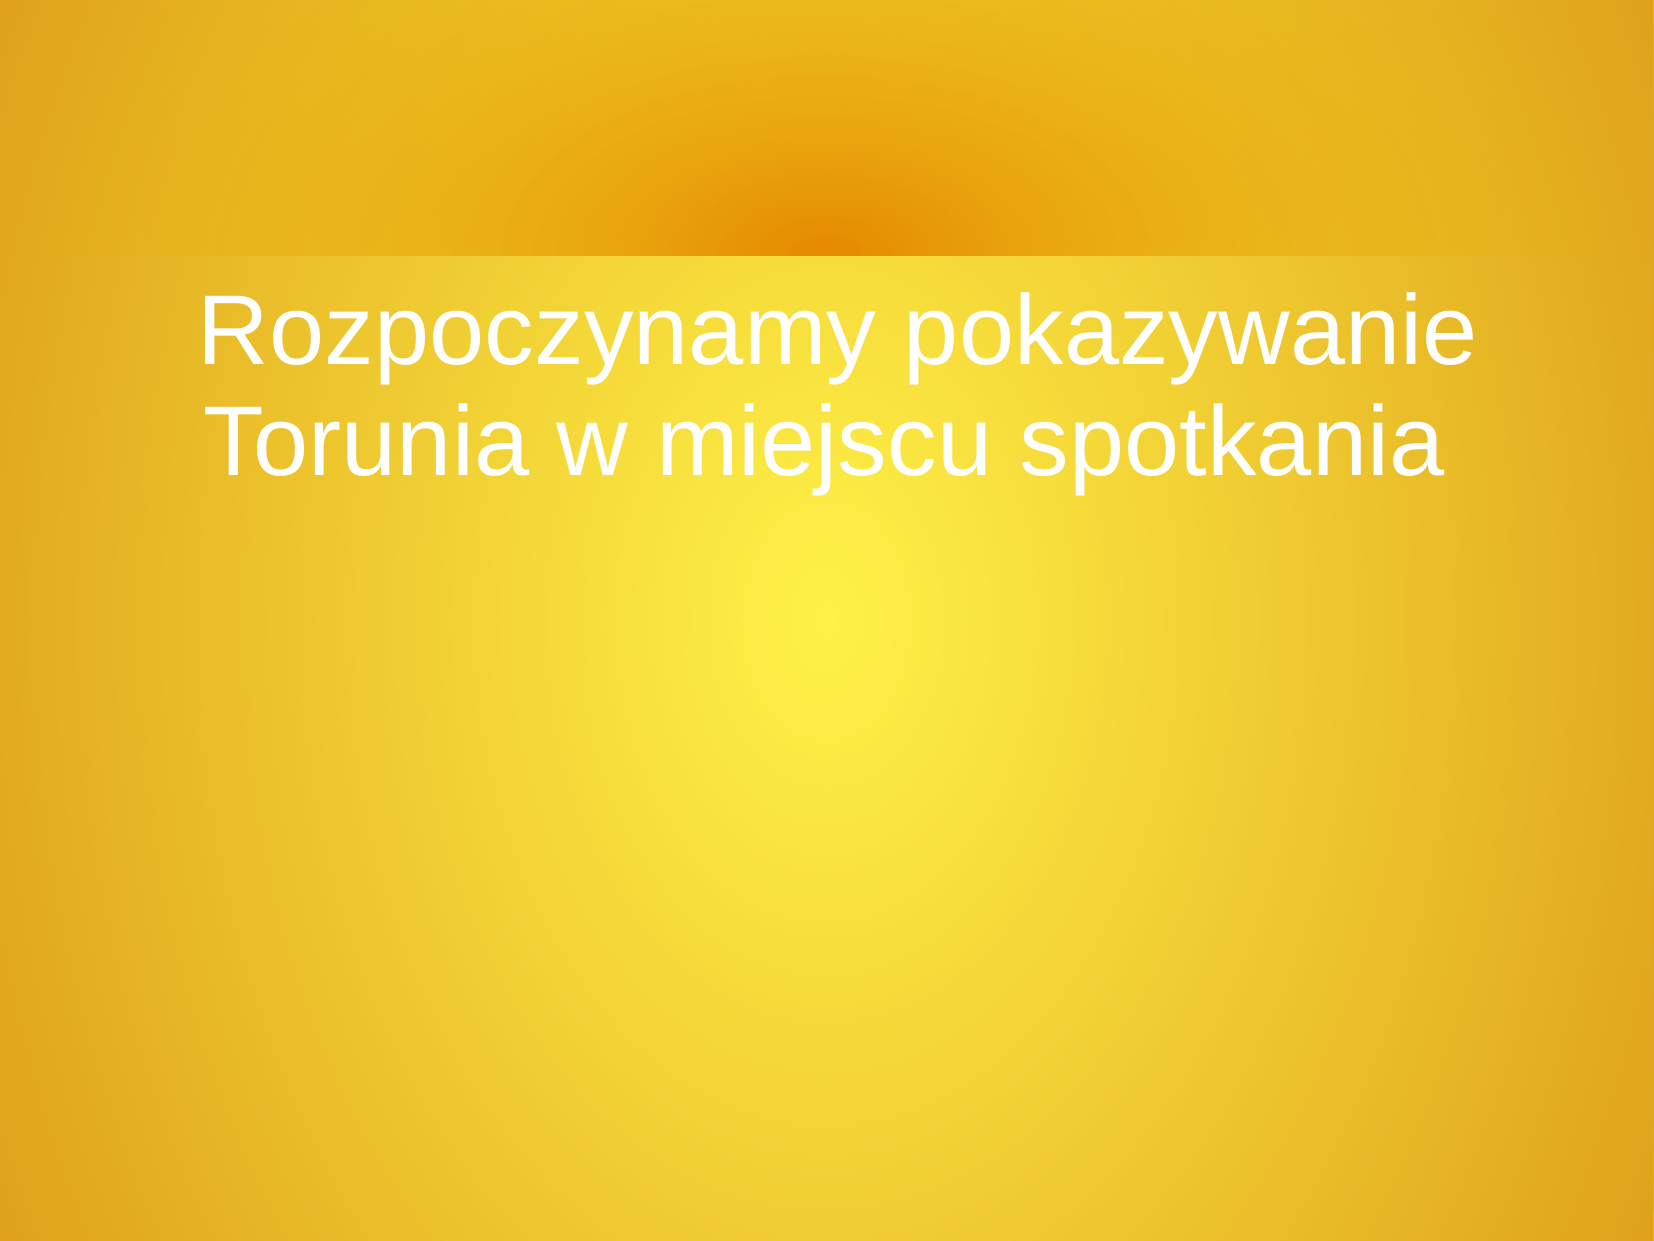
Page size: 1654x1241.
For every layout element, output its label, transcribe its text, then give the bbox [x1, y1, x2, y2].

title Rozpoczynamy pokazywanie Torunia w miejscu spotkania [94, 274, 1583, 497]
